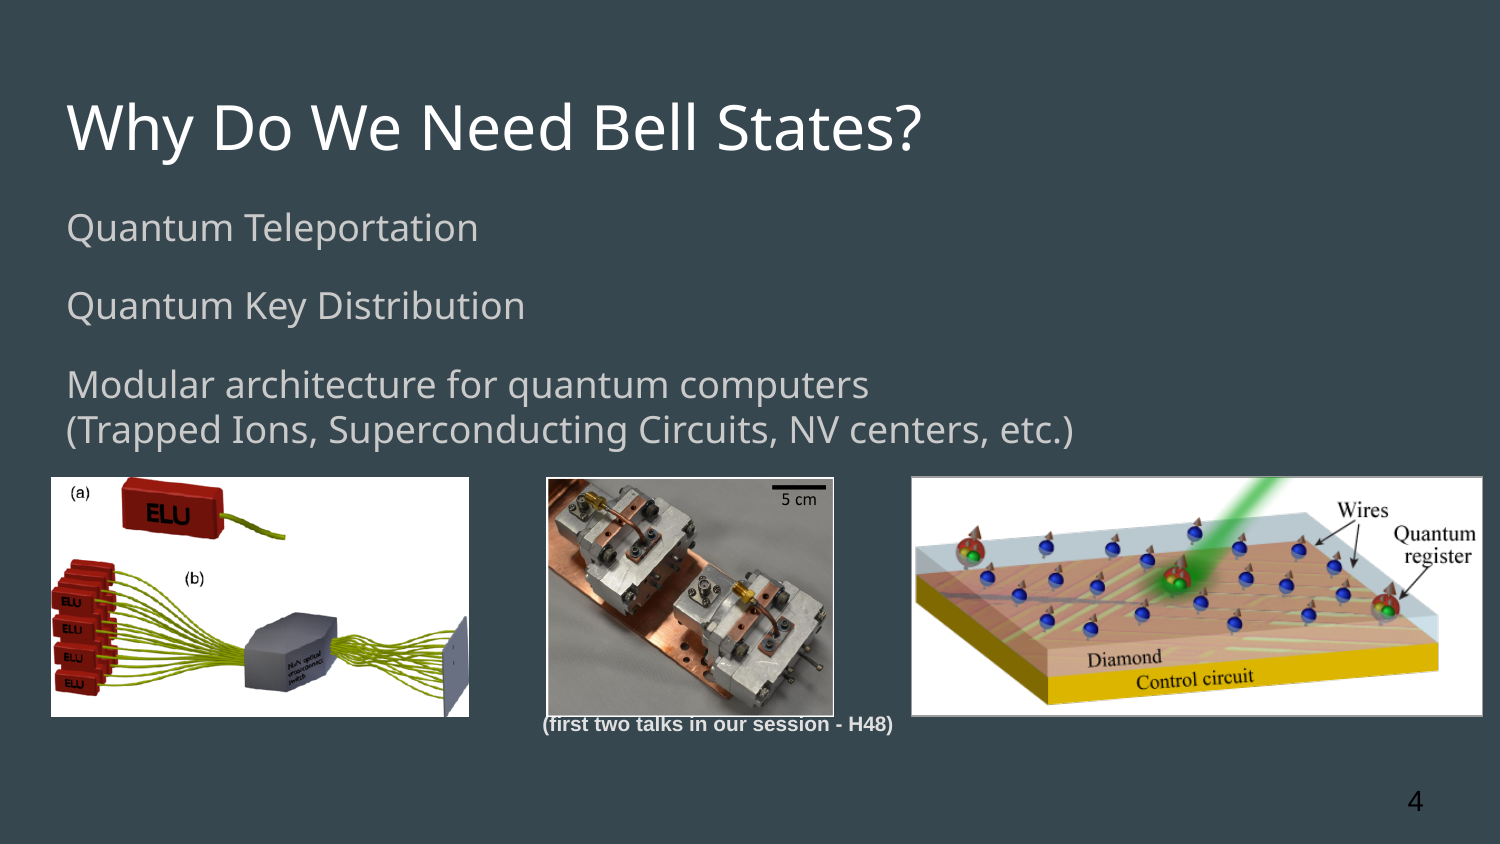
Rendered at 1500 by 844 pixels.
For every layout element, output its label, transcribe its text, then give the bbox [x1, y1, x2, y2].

picture [51, 477, 469, 717]
picture [911, 477, 1494, 717]
picture [546, 477, 834, 717]
list Quantum Teleportation Quantum Key Distribution Modular architecture for quantum computers (Trapped Ions, Superconducting Circuits, NV centers, etc.) Monroe, PRA 89, 022317 (2014) Shankar, Narla, YQI, Yale Prof. Cappellaro, MIT (first two talks in our session - H48) [51, 189, 1449, 815]
slide_number <number> [1392, 767, 1483, 833]
title Why Do We Need Bell States? [51, 72, 1449, 167]
